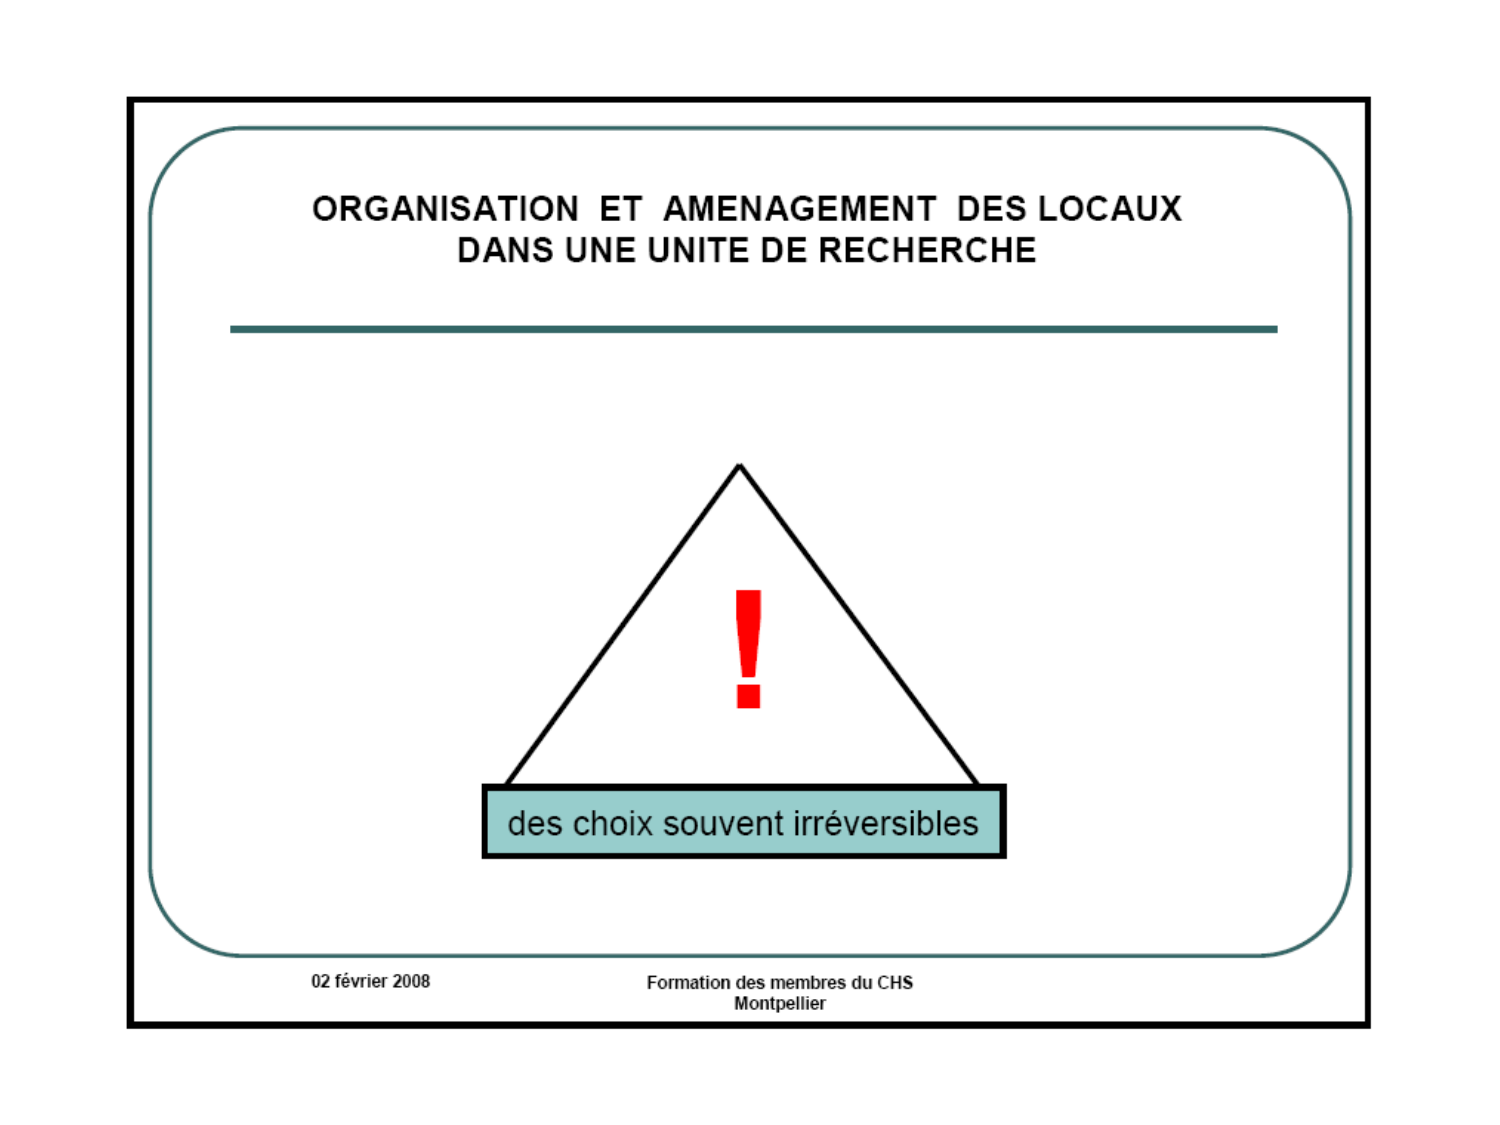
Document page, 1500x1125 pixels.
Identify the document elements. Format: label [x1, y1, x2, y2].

picture [121, 91, 1379, 1034]
